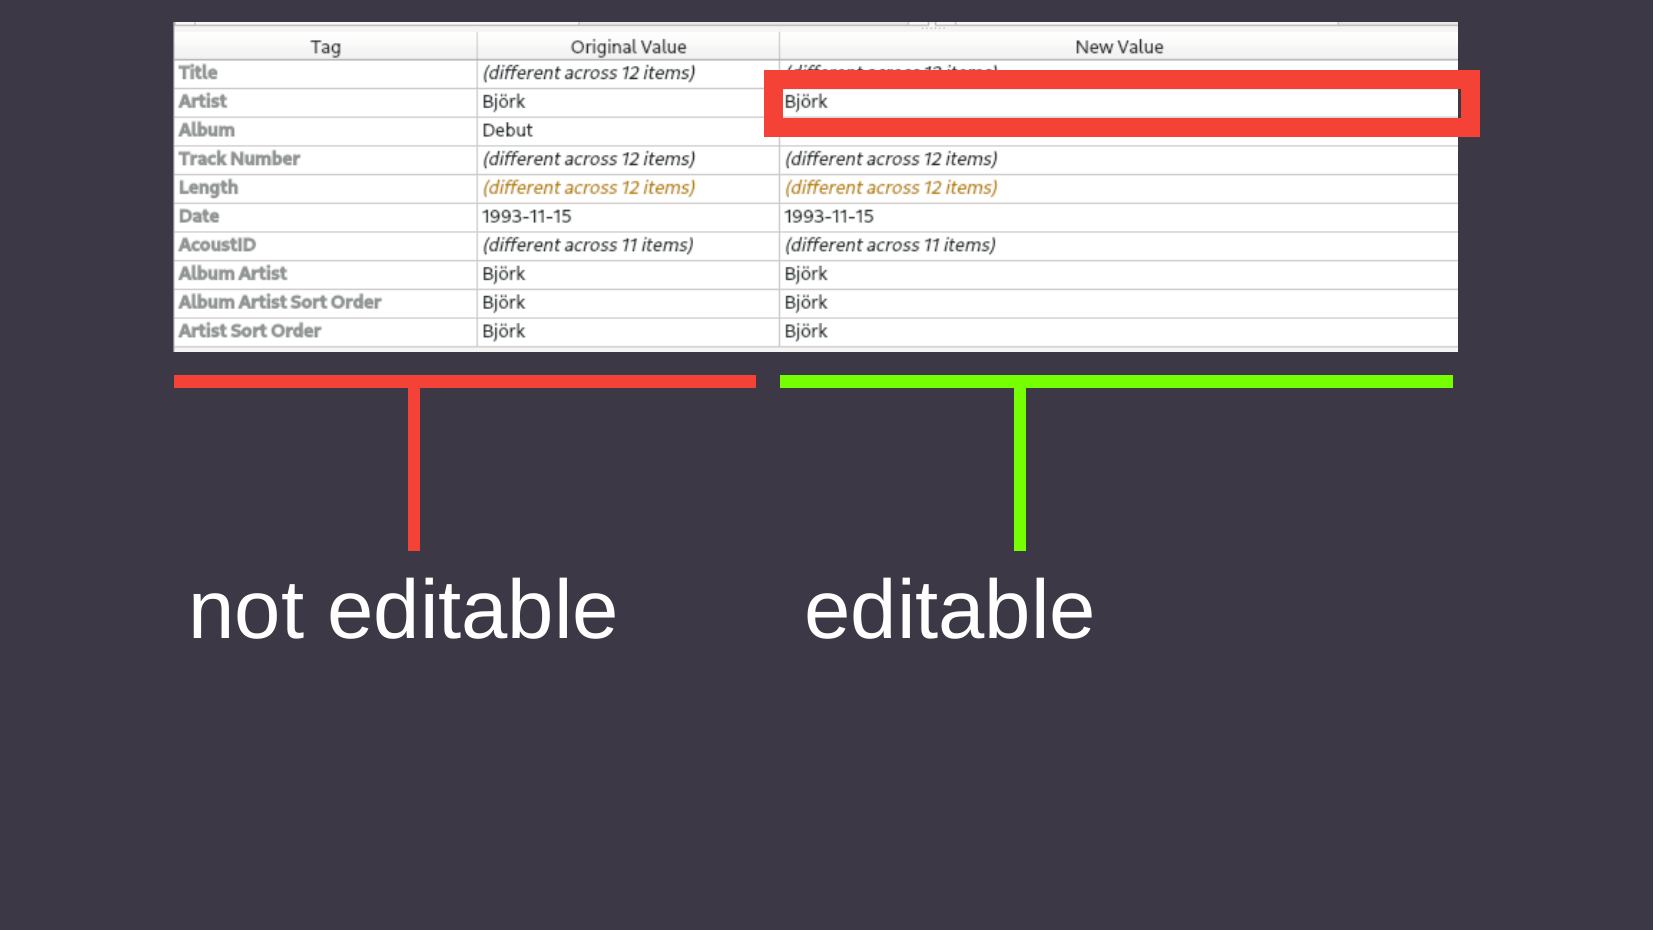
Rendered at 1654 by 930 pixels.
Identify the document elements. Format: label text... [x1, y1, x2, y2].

text_box not editable [173, 369, 865, 850]
picture [783, 89, 1458, 118]
picture [173, 22, 1458, 352]
text_box editable [865, 369, 1481, 850]
